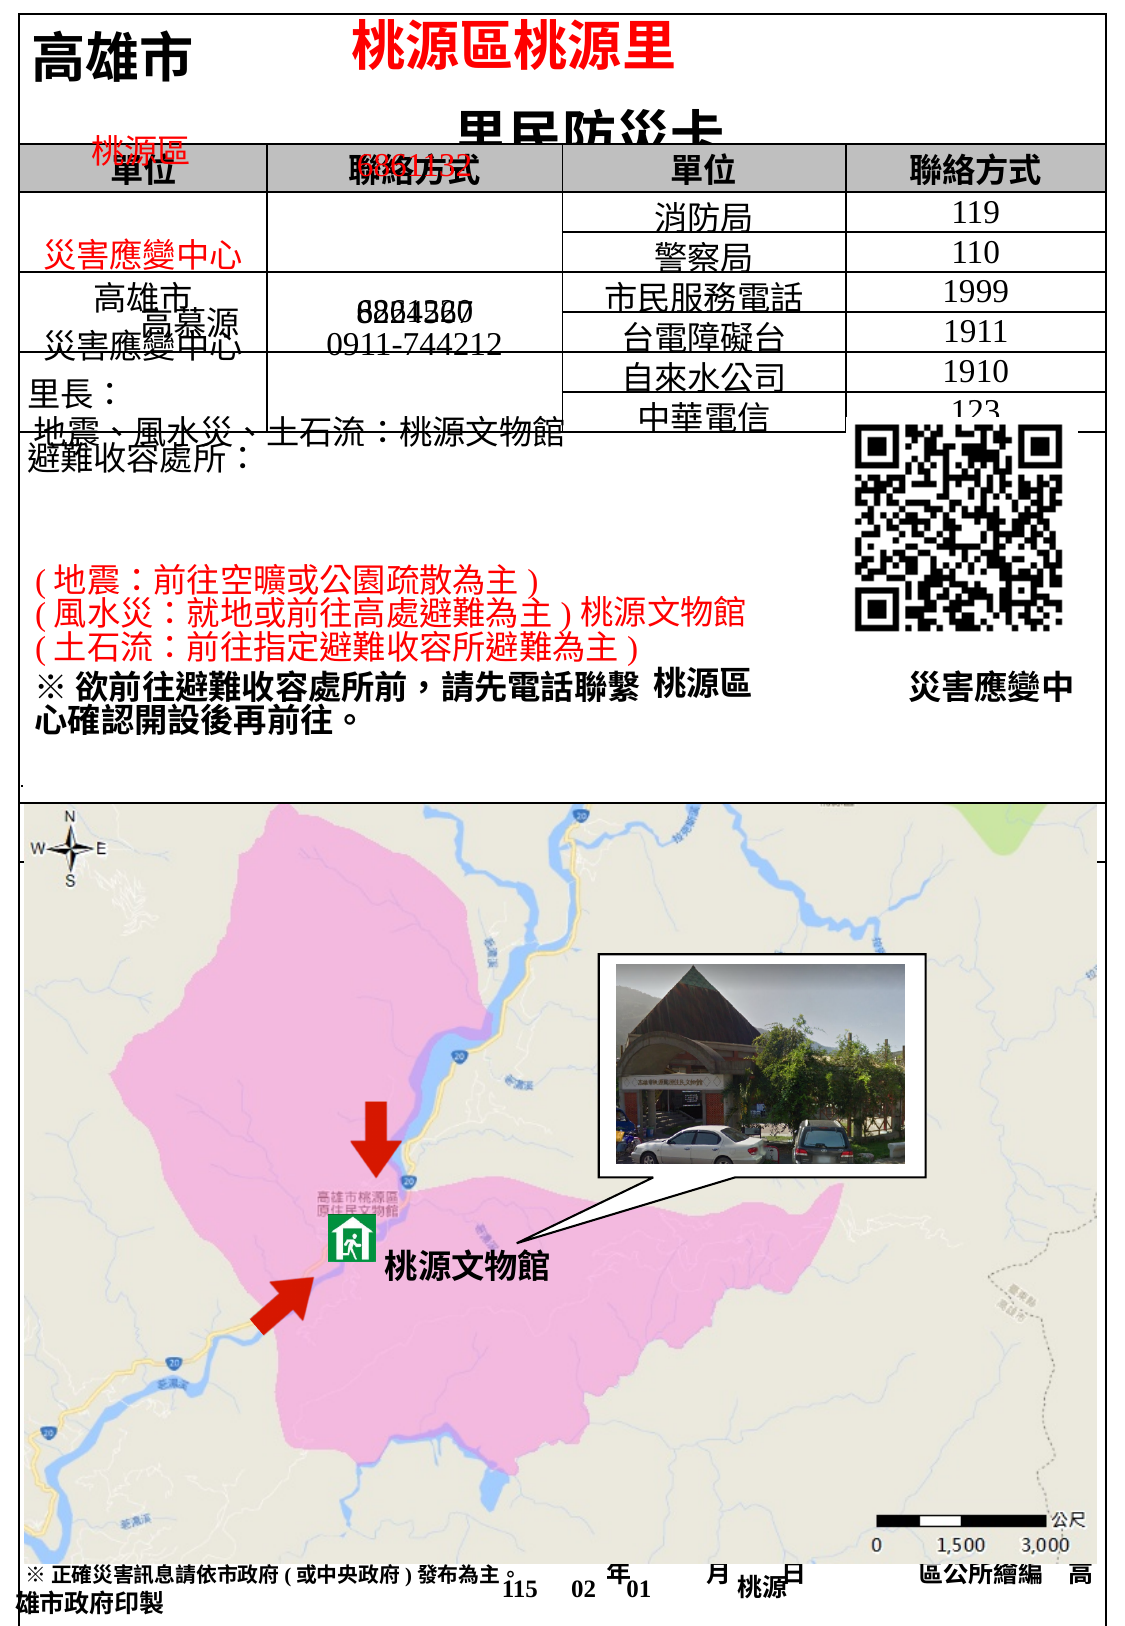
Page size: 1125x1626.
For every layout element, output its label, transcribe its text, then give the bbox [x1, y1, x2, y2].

list 桃源區 [620, 658, 787, 710]
text_box 桃源文物館 [370, 1238, 567, 1293]
picture [24, 804, 1097, 1564]
list 6861220 0911-744212 [267, 293, 563, 364]
list 02 [552, 1571, 610, 1608]
picture [846, 417, 1078, 644]
list 01 [610, 1571, 667, 1608]
list 桃源區 [44, 127, 238, 182]
list 6861132 [267, 126, 563, 207]
list 地震、風水災、土石流：桃源文物館 [19, 410, 1106, 488]
list 高慕源 [113, 285, 268, 366]
text_box 桃源文物館 [566, 583, 762, 639]
text_box [516, 954, 926, 1244]
list 桃源 [670, 1568, 803, 1608]
list 115 [483, 1571, 552, 1608]
title 桃源區桃源里 [265, 18, 763, 77]
